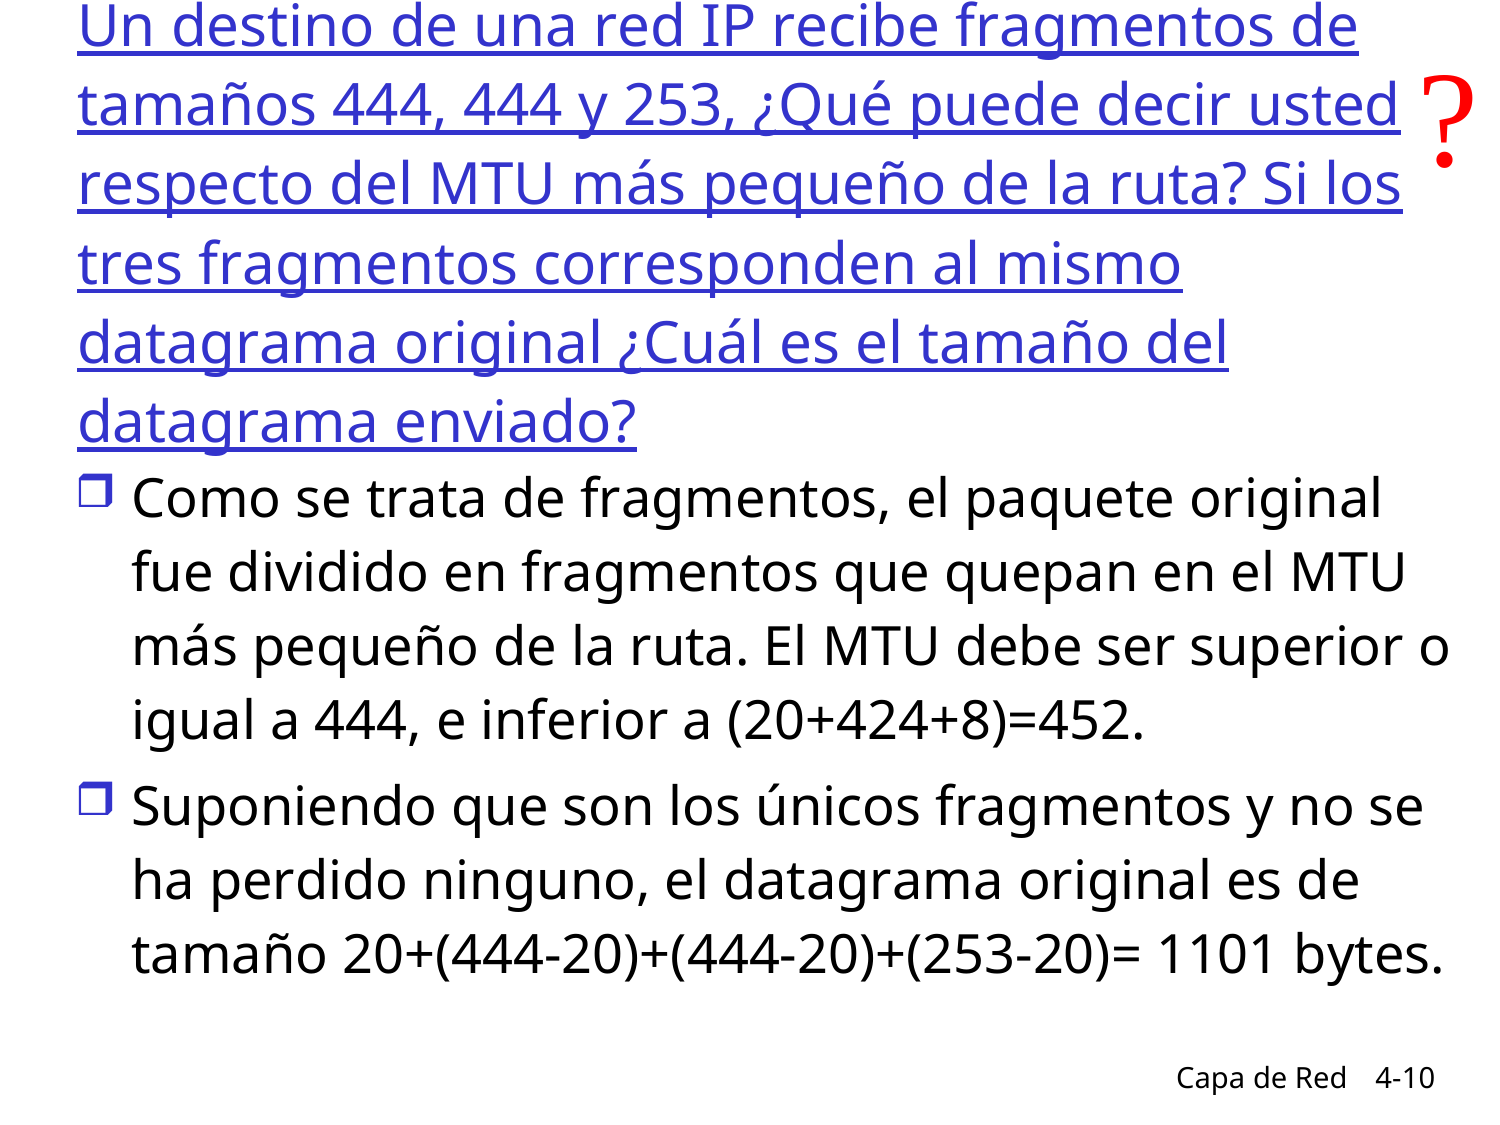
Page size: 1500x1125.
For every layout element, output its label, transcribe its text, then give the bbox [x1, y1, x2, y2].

list Como se trata de fragmentos, el paquete original fue dividido en fragmentos que quepan en el MTU más pequeño de la ruta. El MTU debe ser superior o igual a 444, e inferior a (20+424+8)=452. Suponiendo que son los únicos fragmentos y no se ha perdido ninguno, el datagrama original es de tamaño 20+(444-20)+(444-20)+(253-20)= 1101 bytes. [75, 459, 1463, 1014]
text_box ? [1402, 21, 1494, 202]
title Un destino de una red IP recibe fragmentos de tamaños 444, 444 y 253, ¿Qué puede decir usted respecto del MTU más pequeño de la ruta? Si los tres fragmentos corresponden al mismo datagrama original ¿Cuál es el tamaño del datagrama enviado? [77, 61, 1465, 383]
